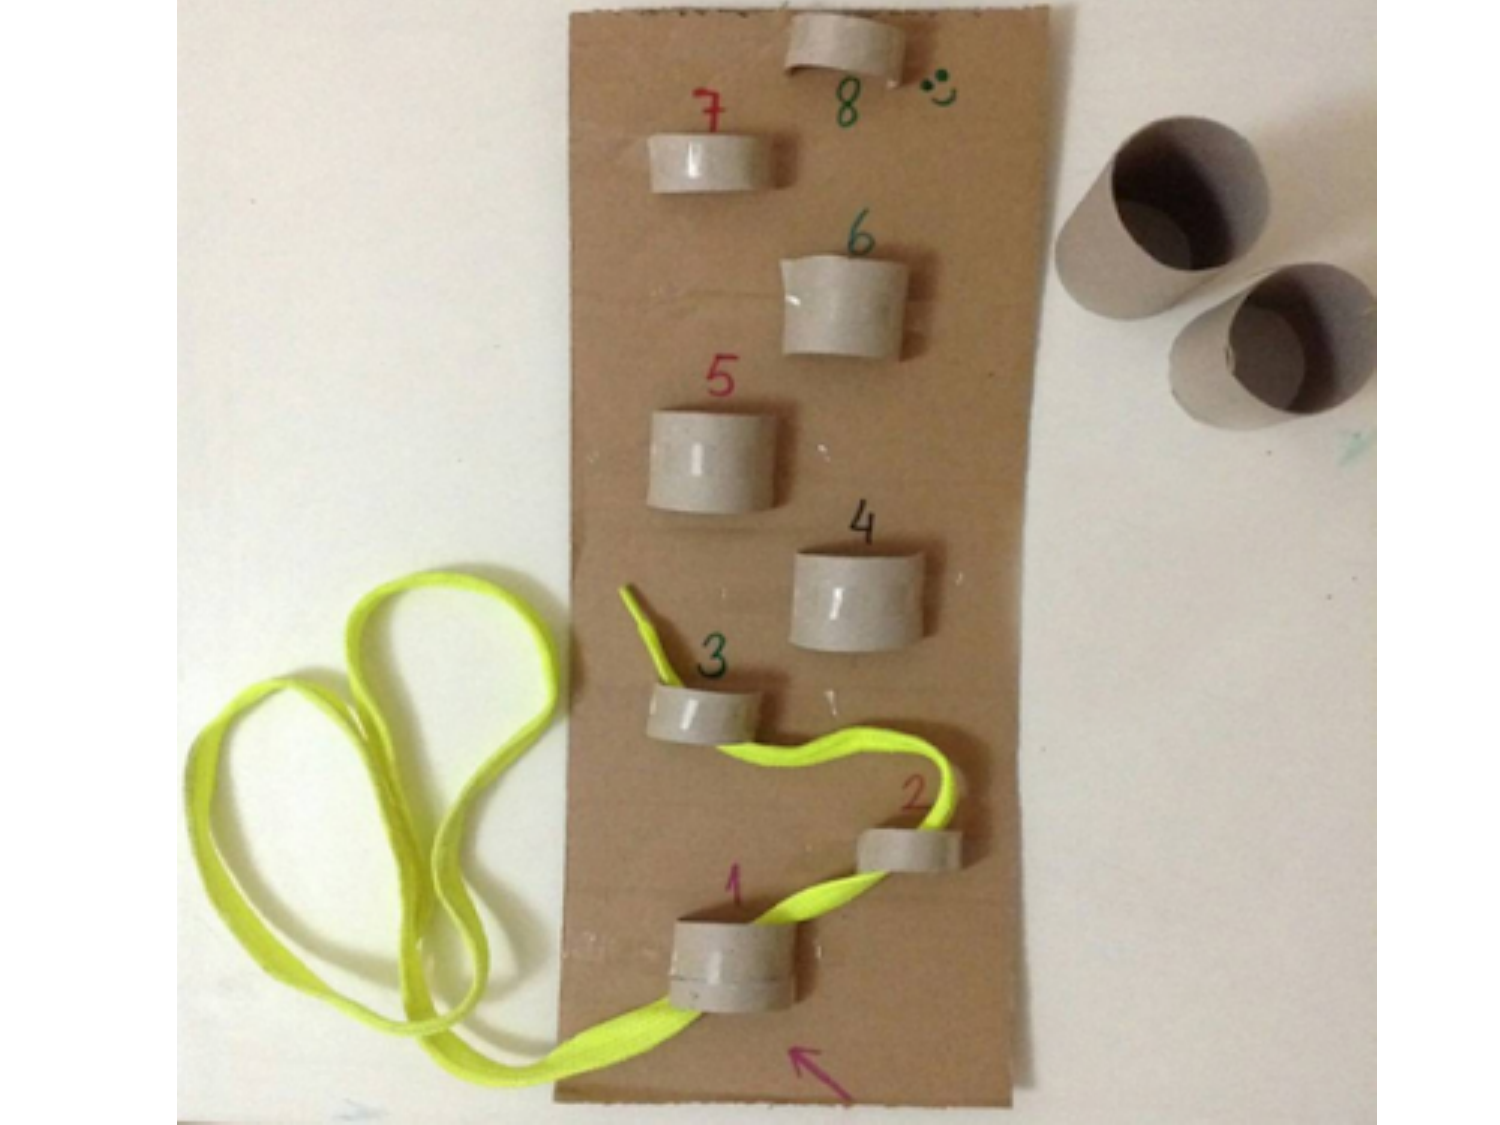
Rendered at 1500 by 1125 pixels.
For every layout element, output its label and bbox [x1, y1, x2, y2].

picture [177, 0, 1377, 1125]
